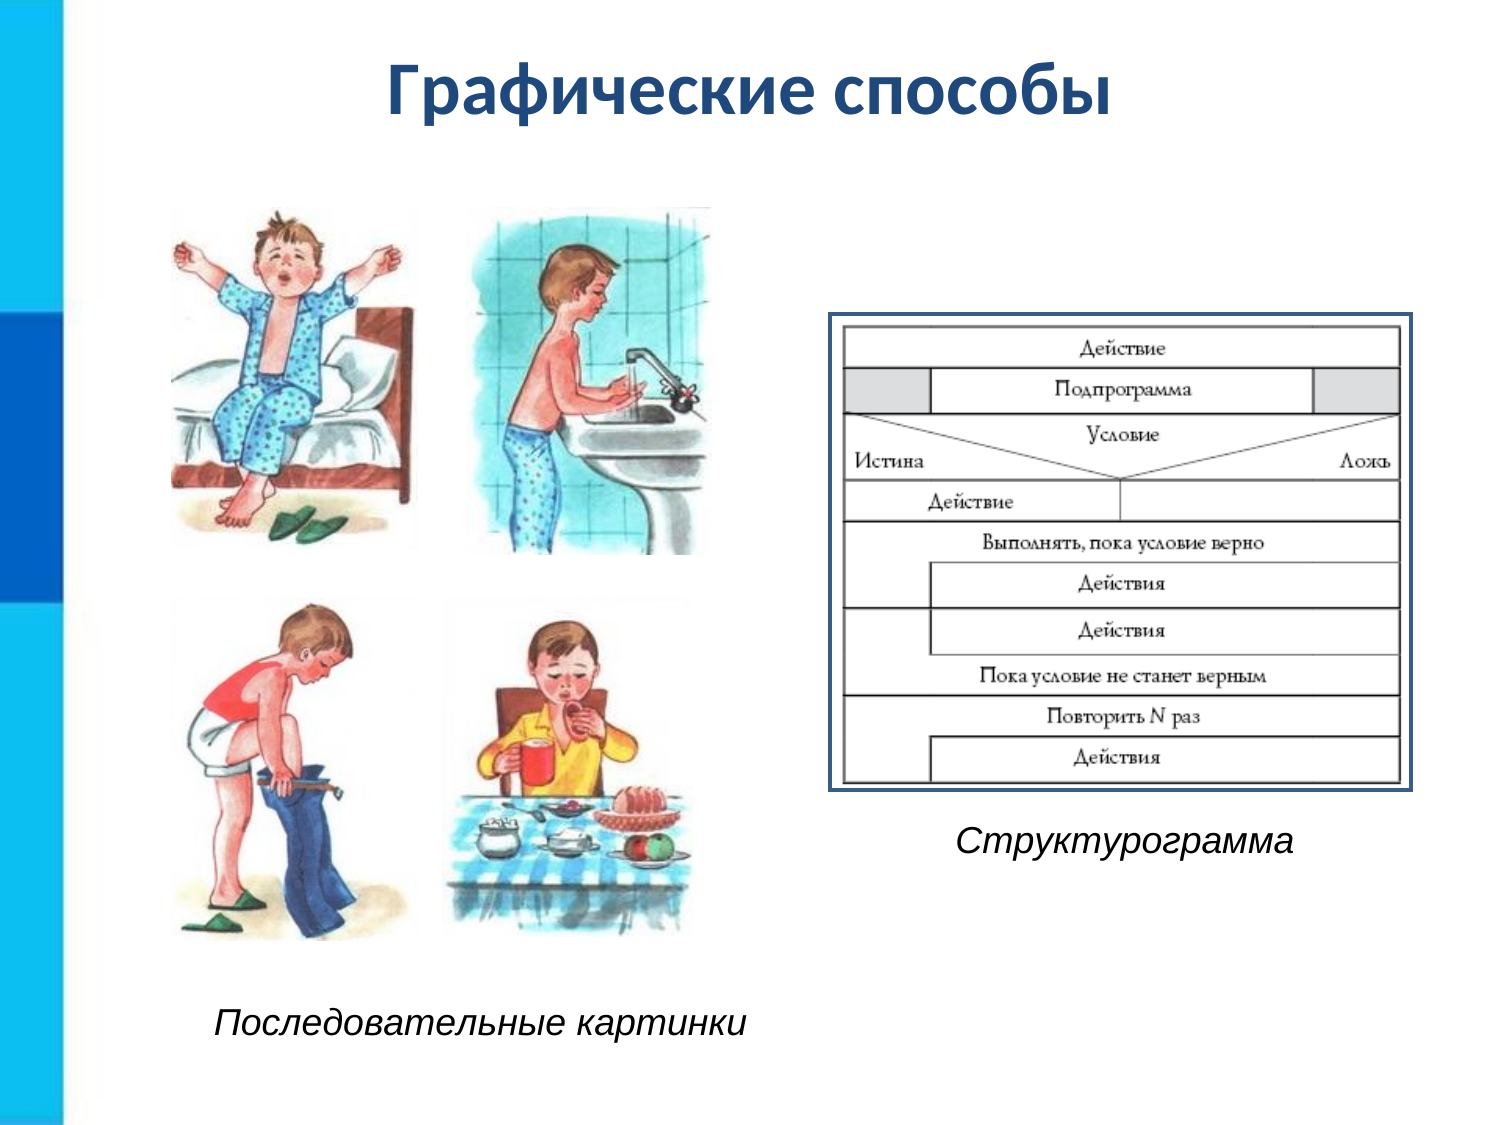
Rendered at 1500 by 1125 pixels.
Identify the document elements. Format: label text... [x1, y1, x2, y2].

text_box Графические способы [76, 30, 1425, 138]
text_box Структурограмма [820, 808, 1430, 869]
picture [0, 0, 1500, 1125]
text_box Последовательные картинки [175, 989, 786, 1051]
